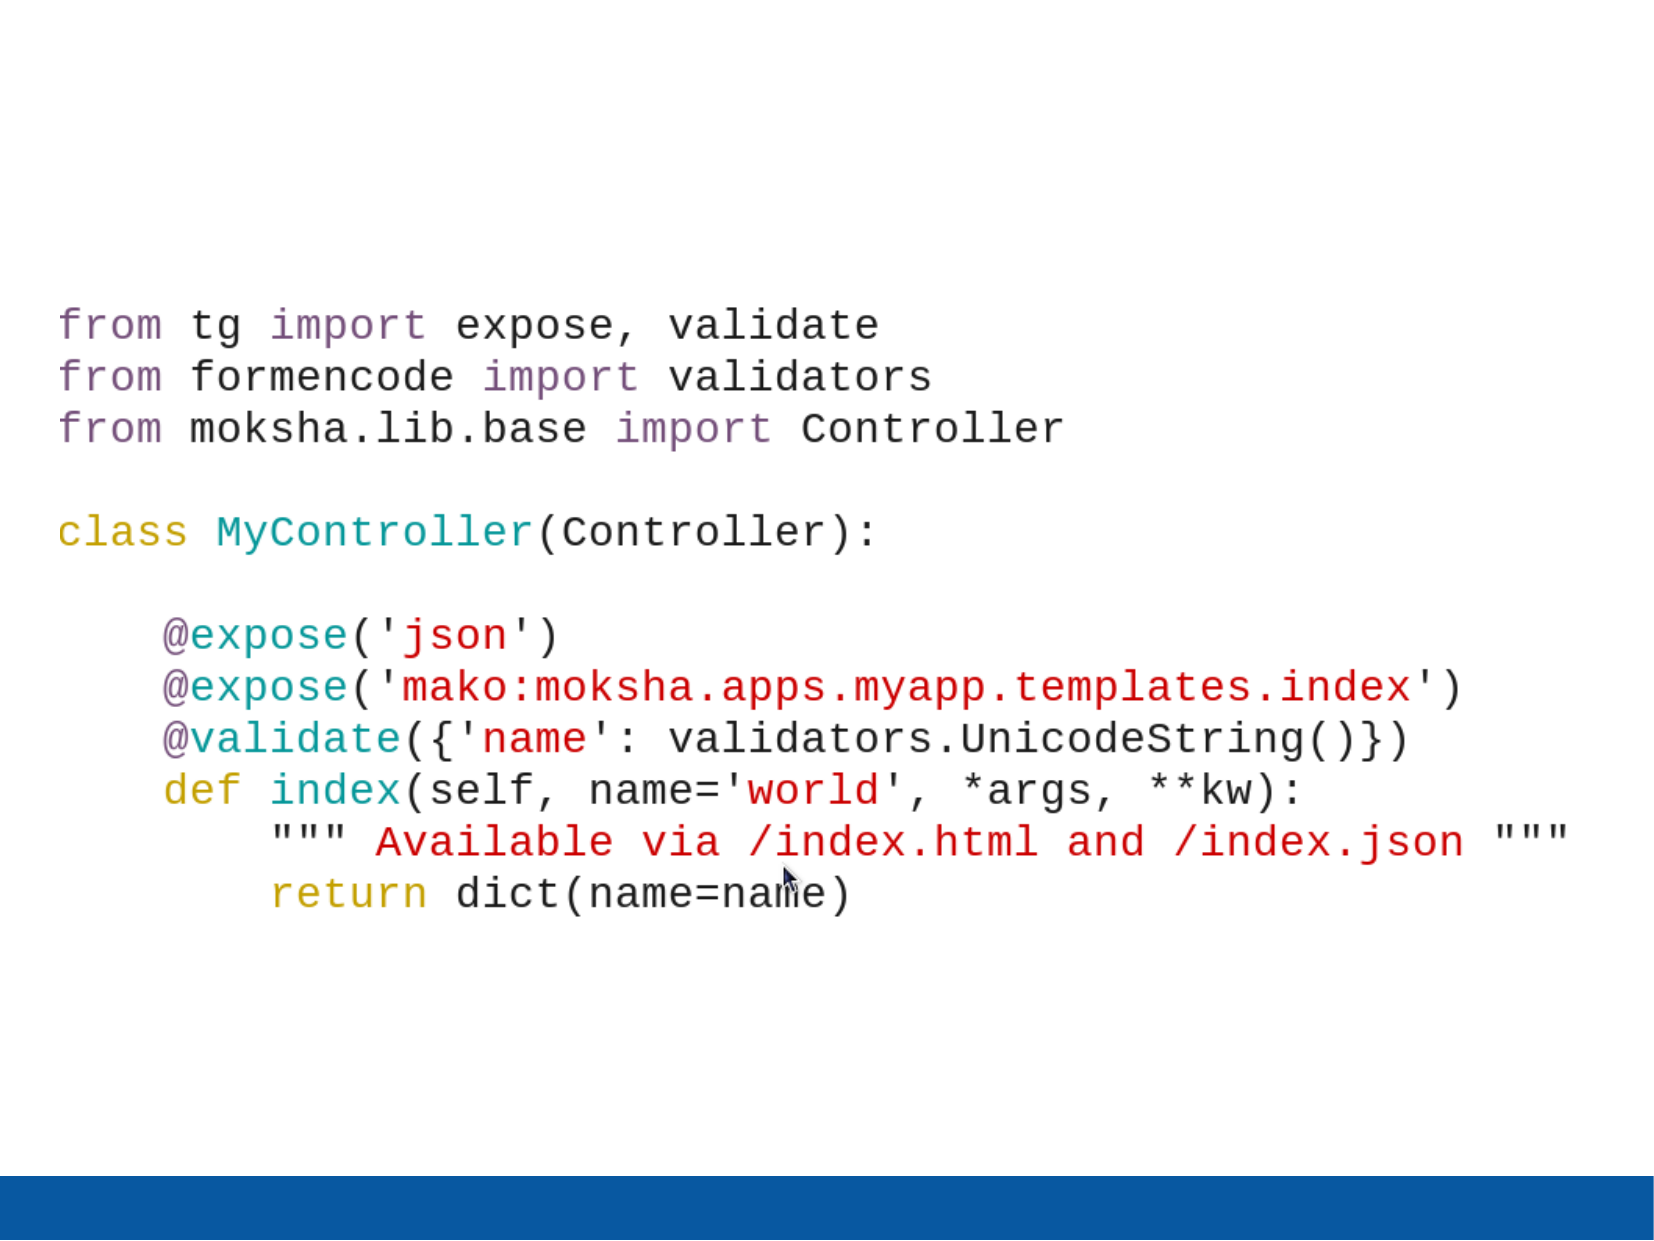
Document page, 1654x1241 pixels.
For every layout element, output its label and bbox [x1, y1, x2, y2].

picture [0, 1176, 1654, 1240]
picture [60, 303, 1575, 934]
